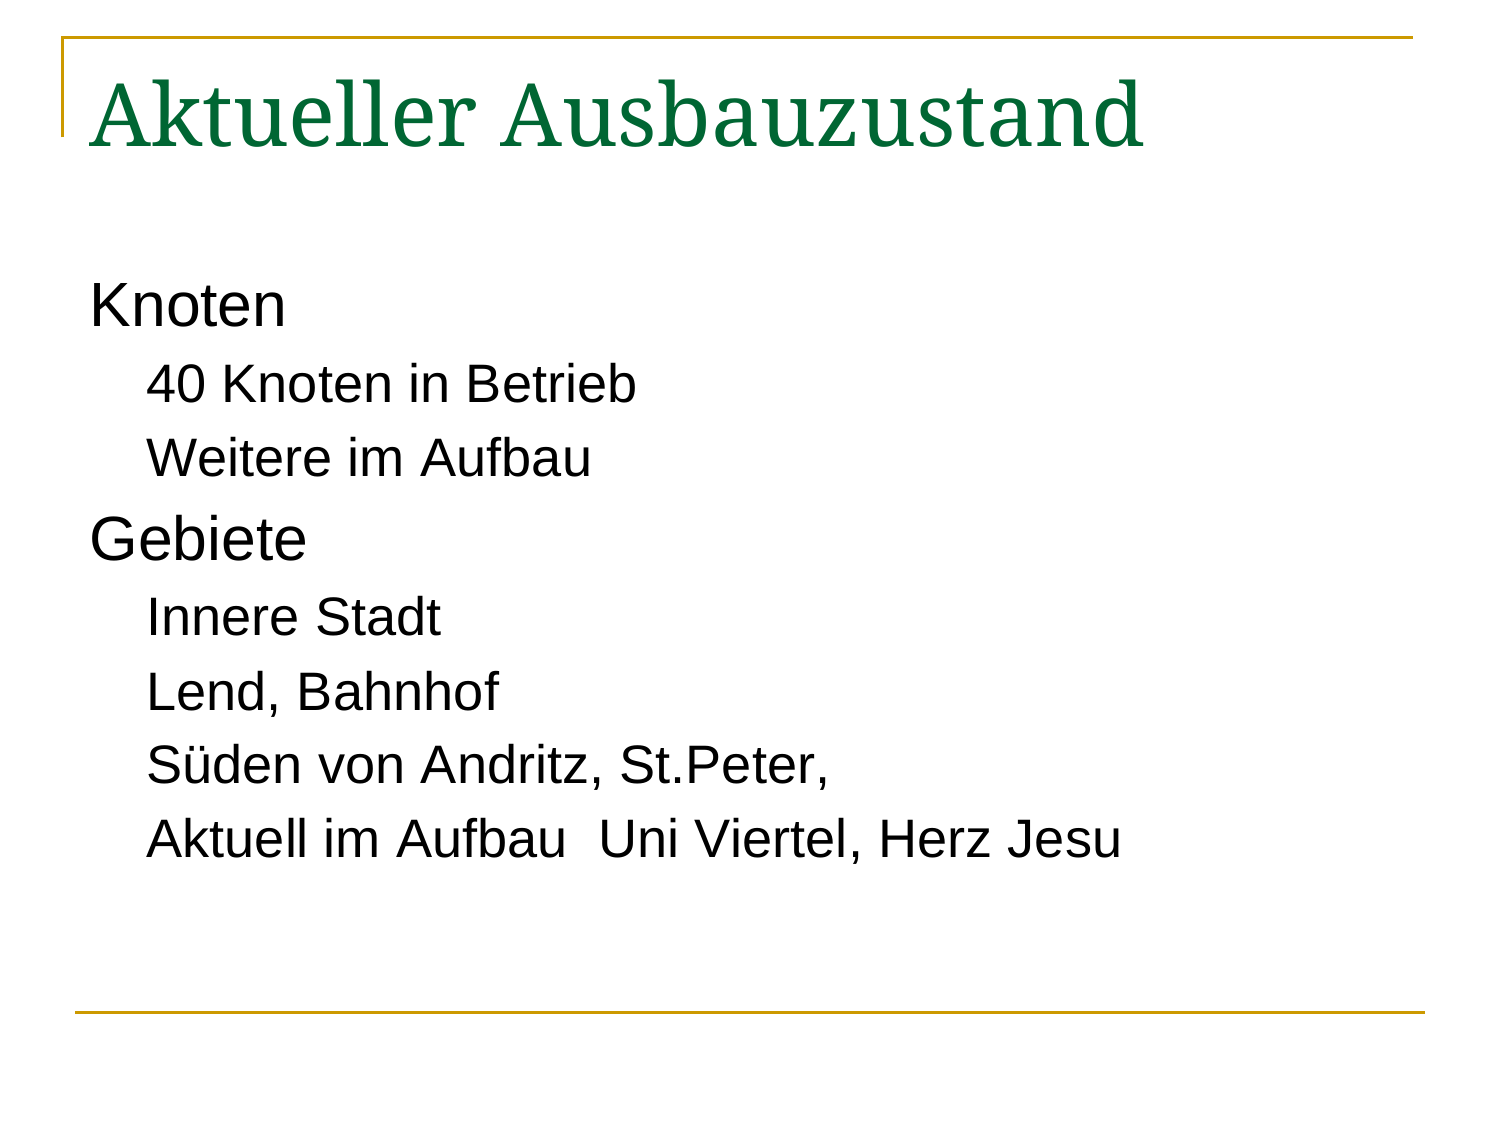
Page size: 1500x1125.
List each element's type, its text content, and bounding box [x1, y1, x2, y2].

title Aktueller Ausbauzustand [75, 45, 1426, 233]
list Knoten 40 Knoten in Betrieb Weitere im Aufbau Gebiete Innere Stadt Lend, Bahnhof Süden von Andritz, St.Peter, Aktuell im Aufbau Uni Viertel, Herz Jesu [75, 262, 1426, 1006]
